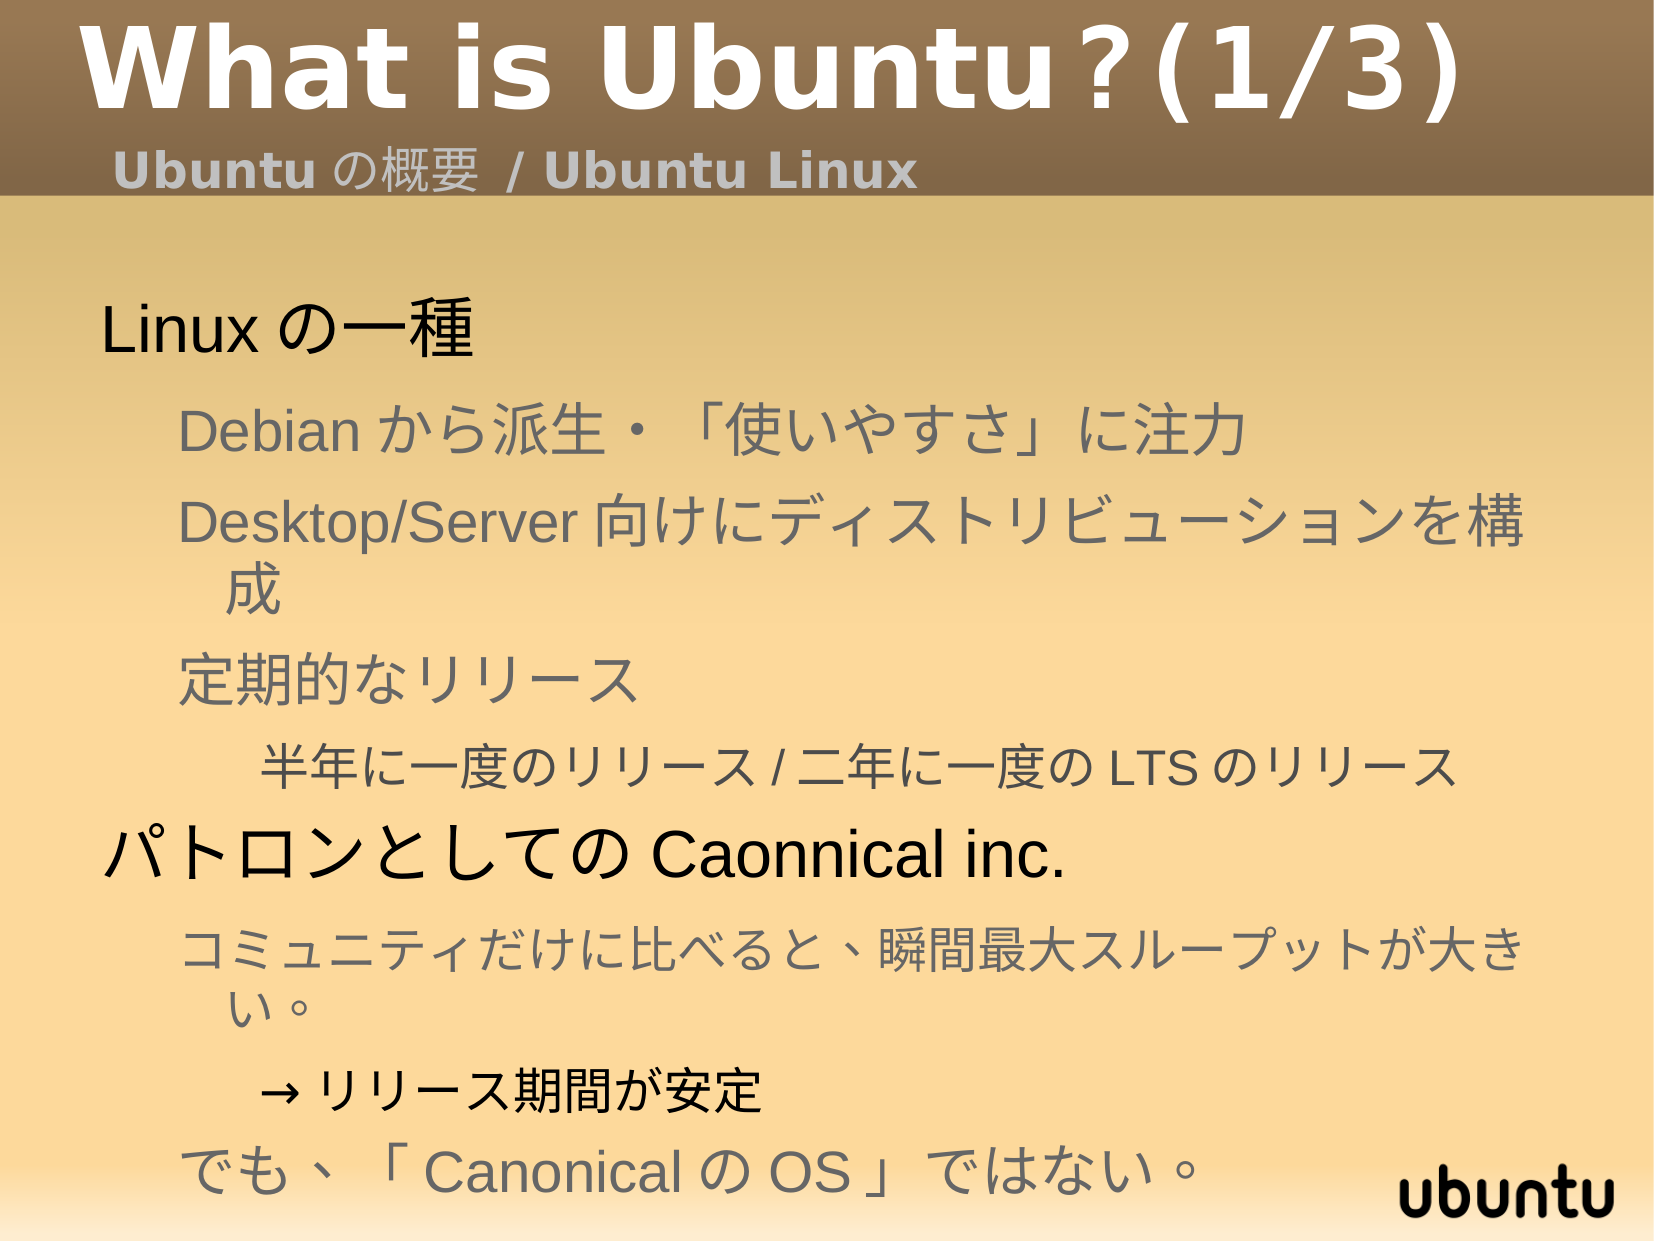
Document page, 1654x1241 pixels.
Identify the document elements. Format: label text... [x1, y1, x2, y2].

title What is Ubuntu ?(1/3) Ubuntuの概要 / Ubuntu Linux [76, 7, 1566, 200]
list Linuxの一種 Debianから派生・「使いやすさ」に注力 Desktop/Server向けにディストリビューションを構成 定期的なリリース 半年に一度のリリース/二年に一度のLTSのリリース パトロンとしてのCaonnical inc. コミュニティだけに比べると、瞬間最大スループットが大きい。 →リリース期間が安定 でも、「CanonicalのOS」ではない。 [82, 290, 1571, 1094]
picture [0, 0, 1654, 1241]
